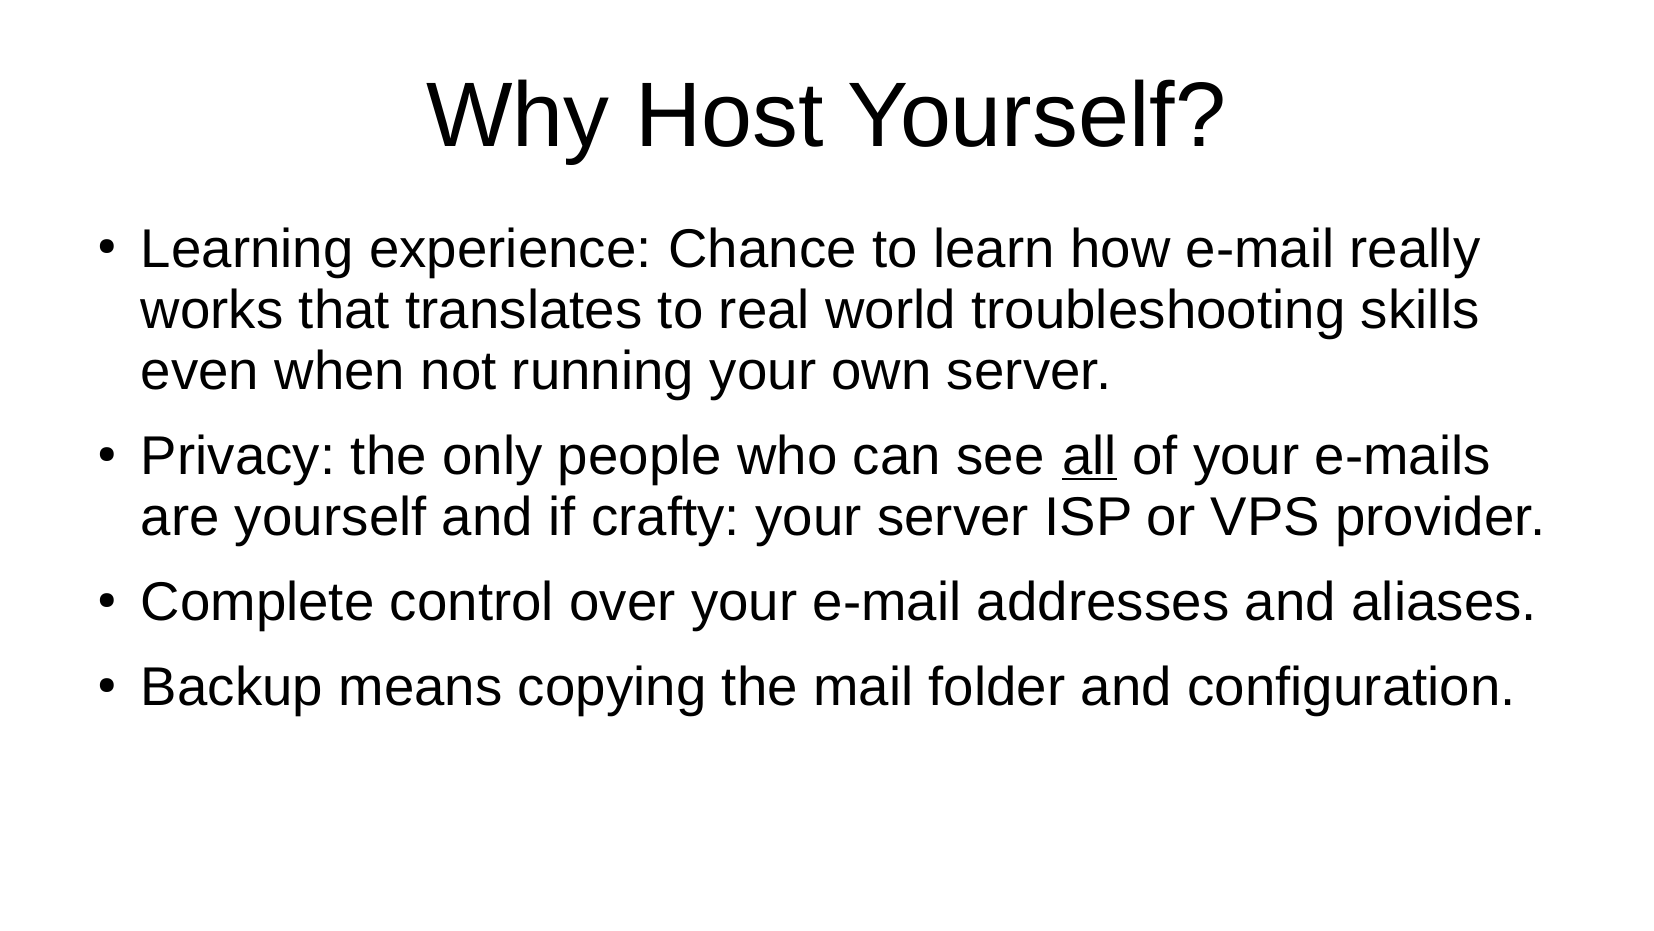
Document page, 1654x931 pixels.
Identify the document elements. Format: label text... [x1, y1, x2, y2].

title Why Host Yourself? [82, 37, 1571, 193]
list Learning experience: Chance to learn how e-mail really works that translates to real world troubleshooting skills even when not running your own server. Privacy: the only people who can see all of your e-mails are yourself and if crafty: your server ISP or VPS provider. Complete control over your e-mail addresses and aliases. Backup means copying the mail folder and configuration. [82, 217, 1571, 758]
